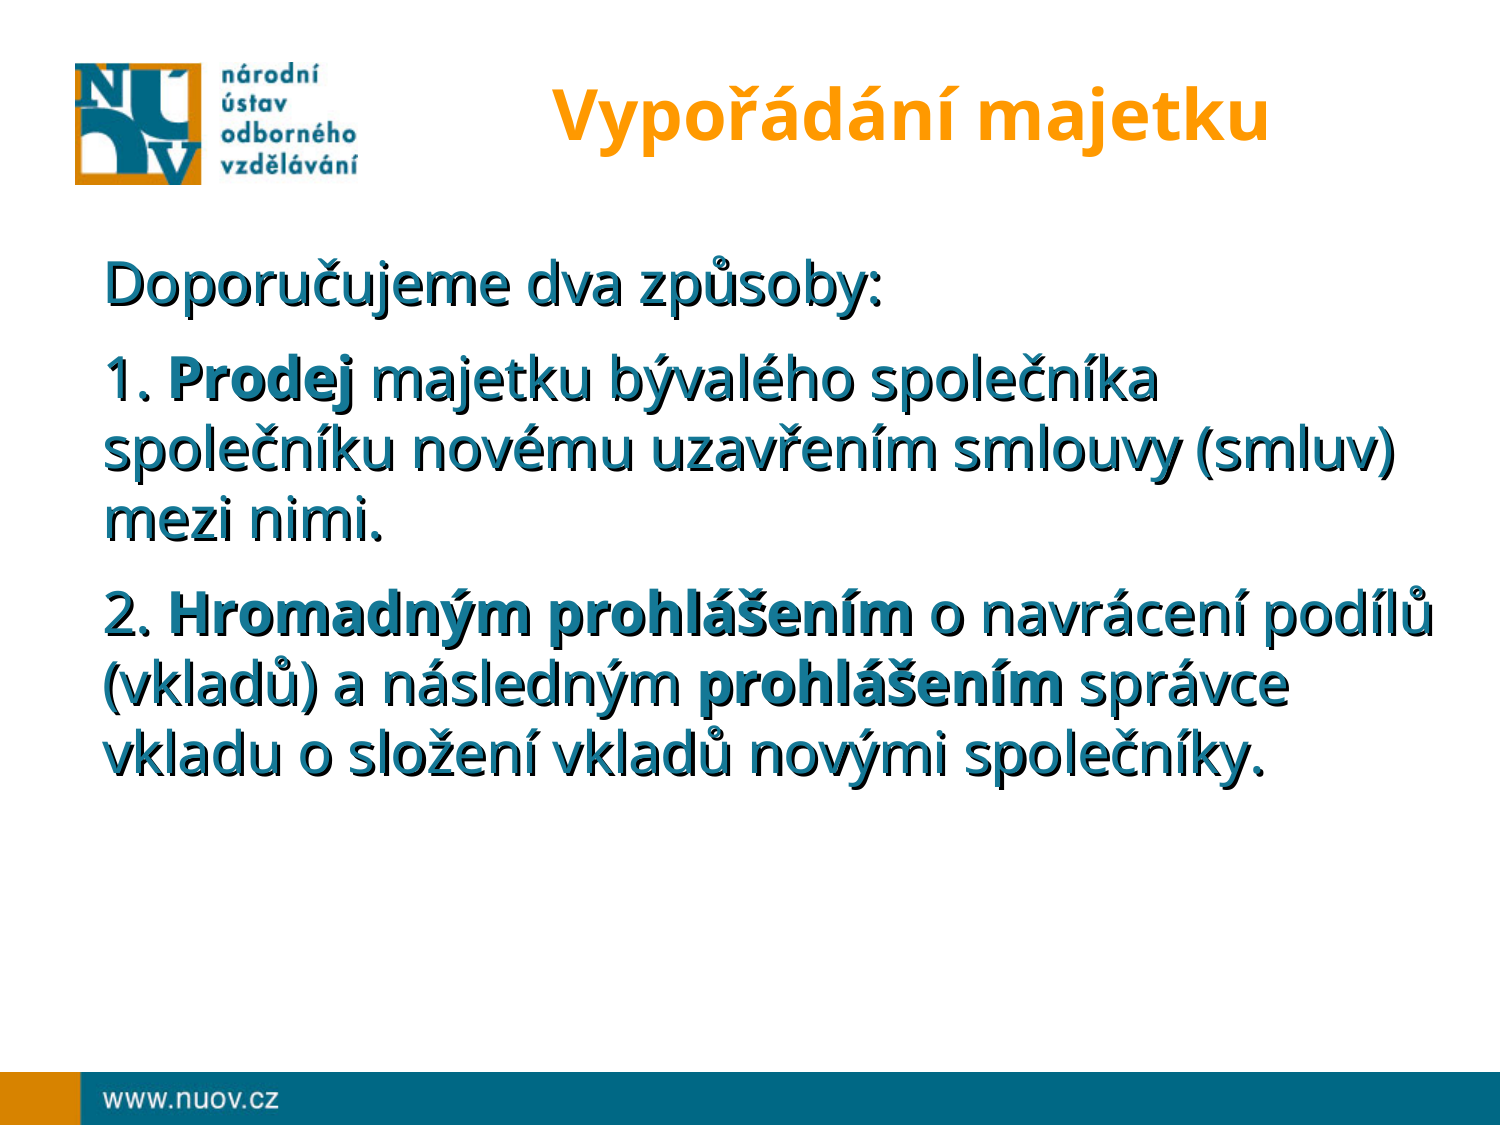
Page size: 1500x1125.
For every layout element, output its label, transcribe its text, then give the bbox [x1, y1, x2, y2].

text_box [0, 1072, 1500, 1125]
title Vypořádání majetku [399, 37, 1425, 188]
text_box Doporučujeme dva způsoby: Prodej majetku bývalého společníka společníku novému uzavřením smlouvy (smluv) mezi nimi. 2. Hromadným prohlášením o navrácení podílů (vkladů) a následným prohlášením správce vkladu o složení vkladů novými společníky. [87, 237, 1463, 793]
text_box [75, 62, 358, 185]
